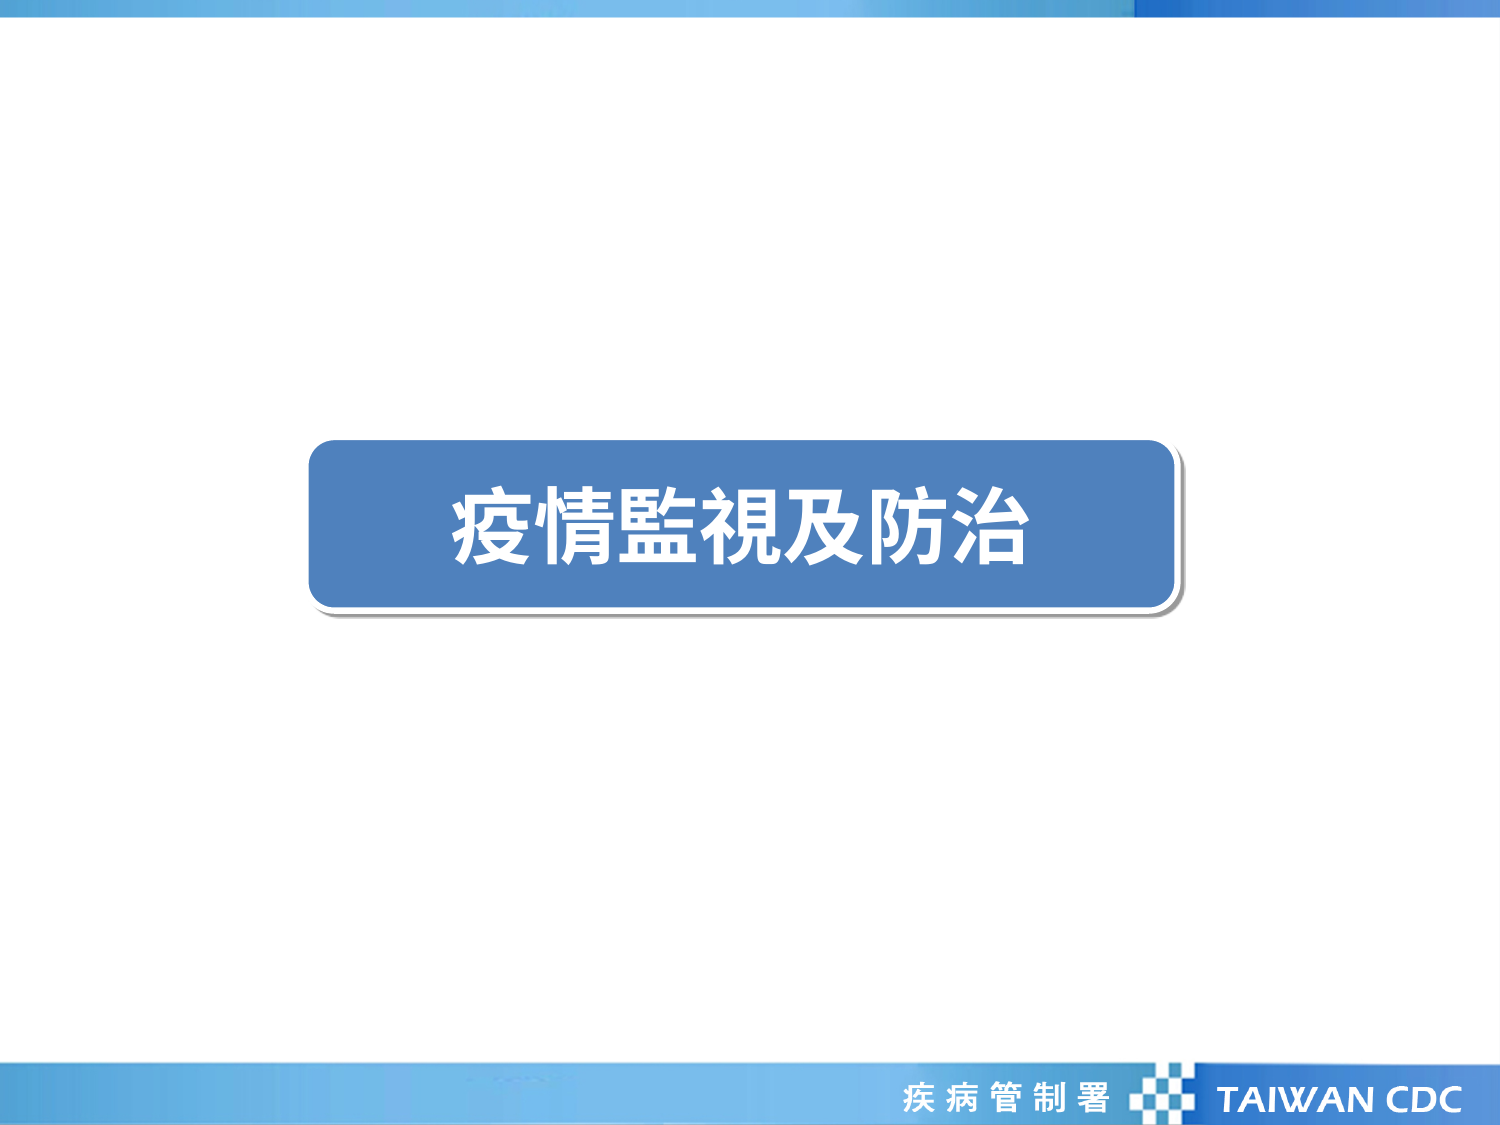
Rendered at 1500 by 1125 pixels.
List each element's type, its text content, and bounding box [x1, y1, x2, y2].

text_box 疫情監視及防治 [305, 437, 1178, 611]
